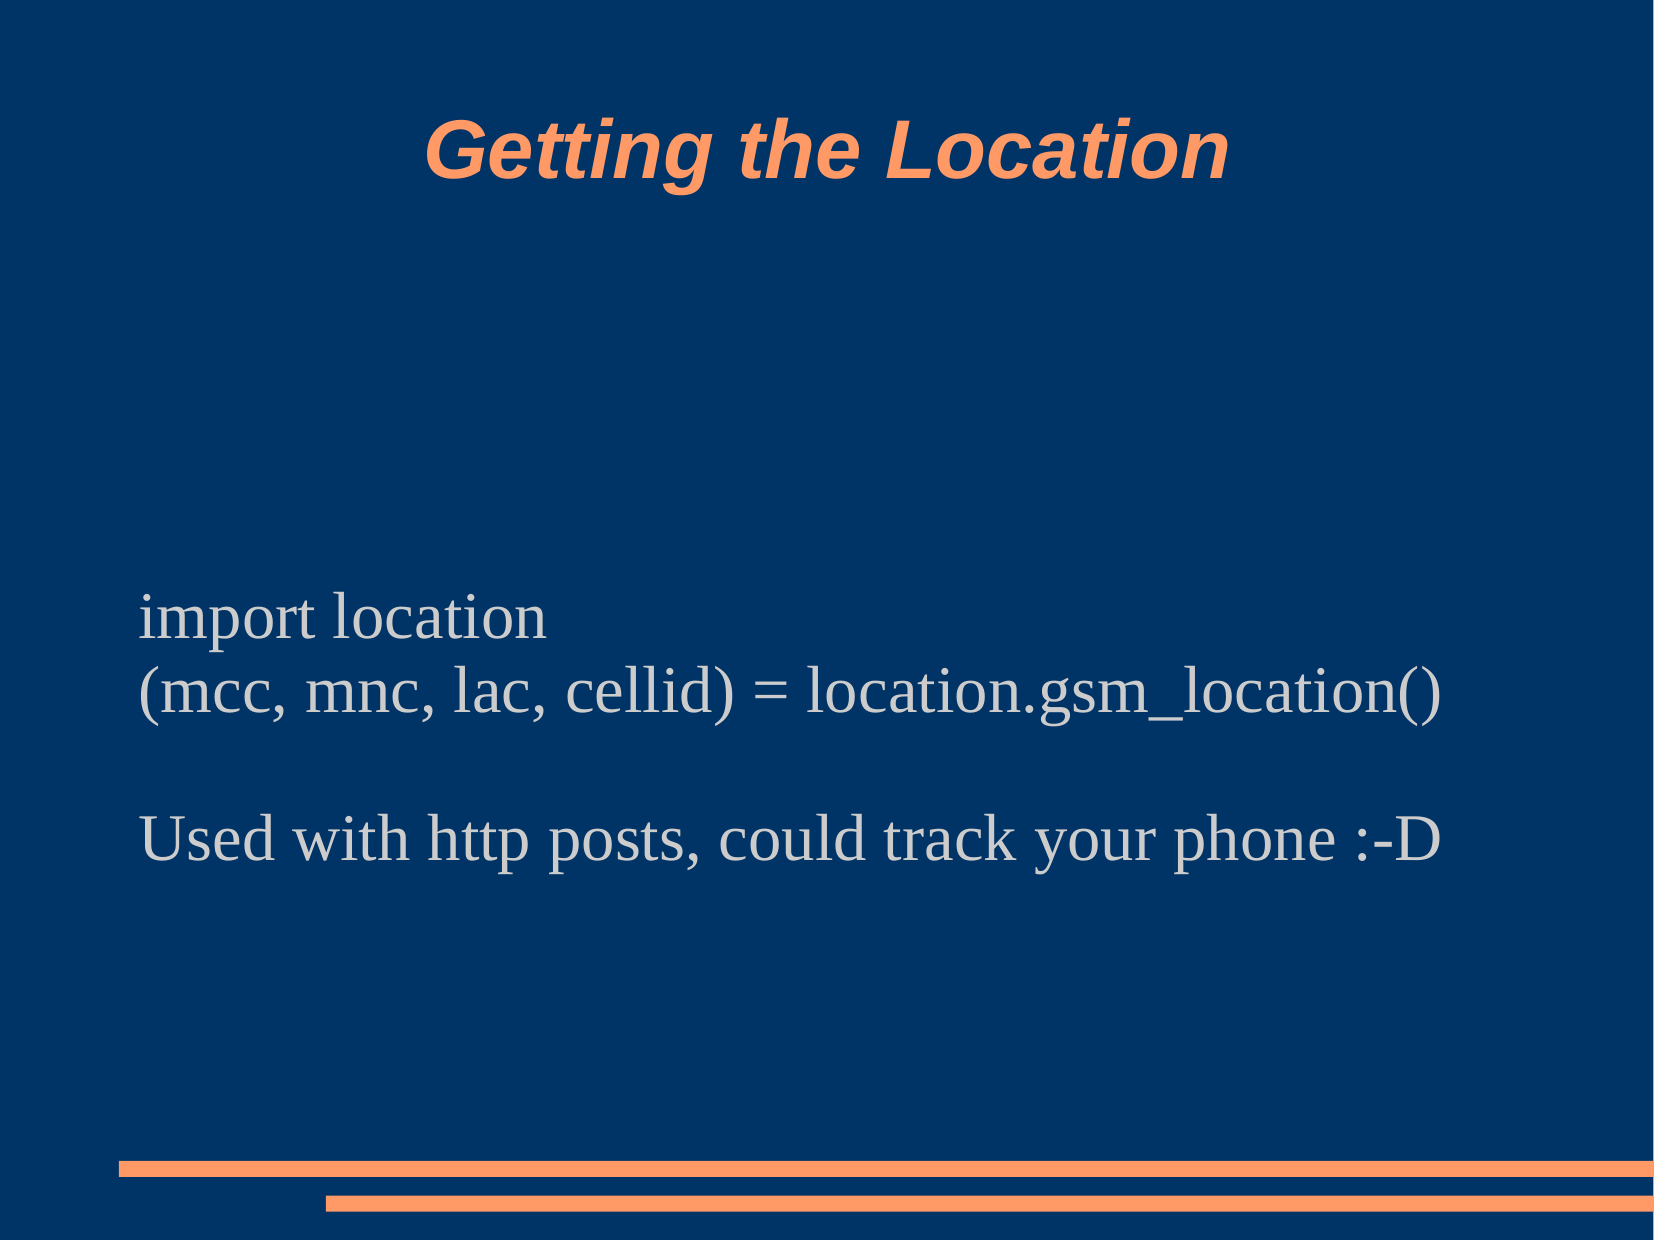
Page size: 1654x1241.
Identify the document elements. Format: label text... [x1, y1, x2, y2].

subtitle import location (mcc, mnc, lac, cellid) = location.gsm_location() Used with http posts, could track your phone :-D [121, 329, 1561, 1125]
title Getting the Location [121, 53, 1534, 247]
